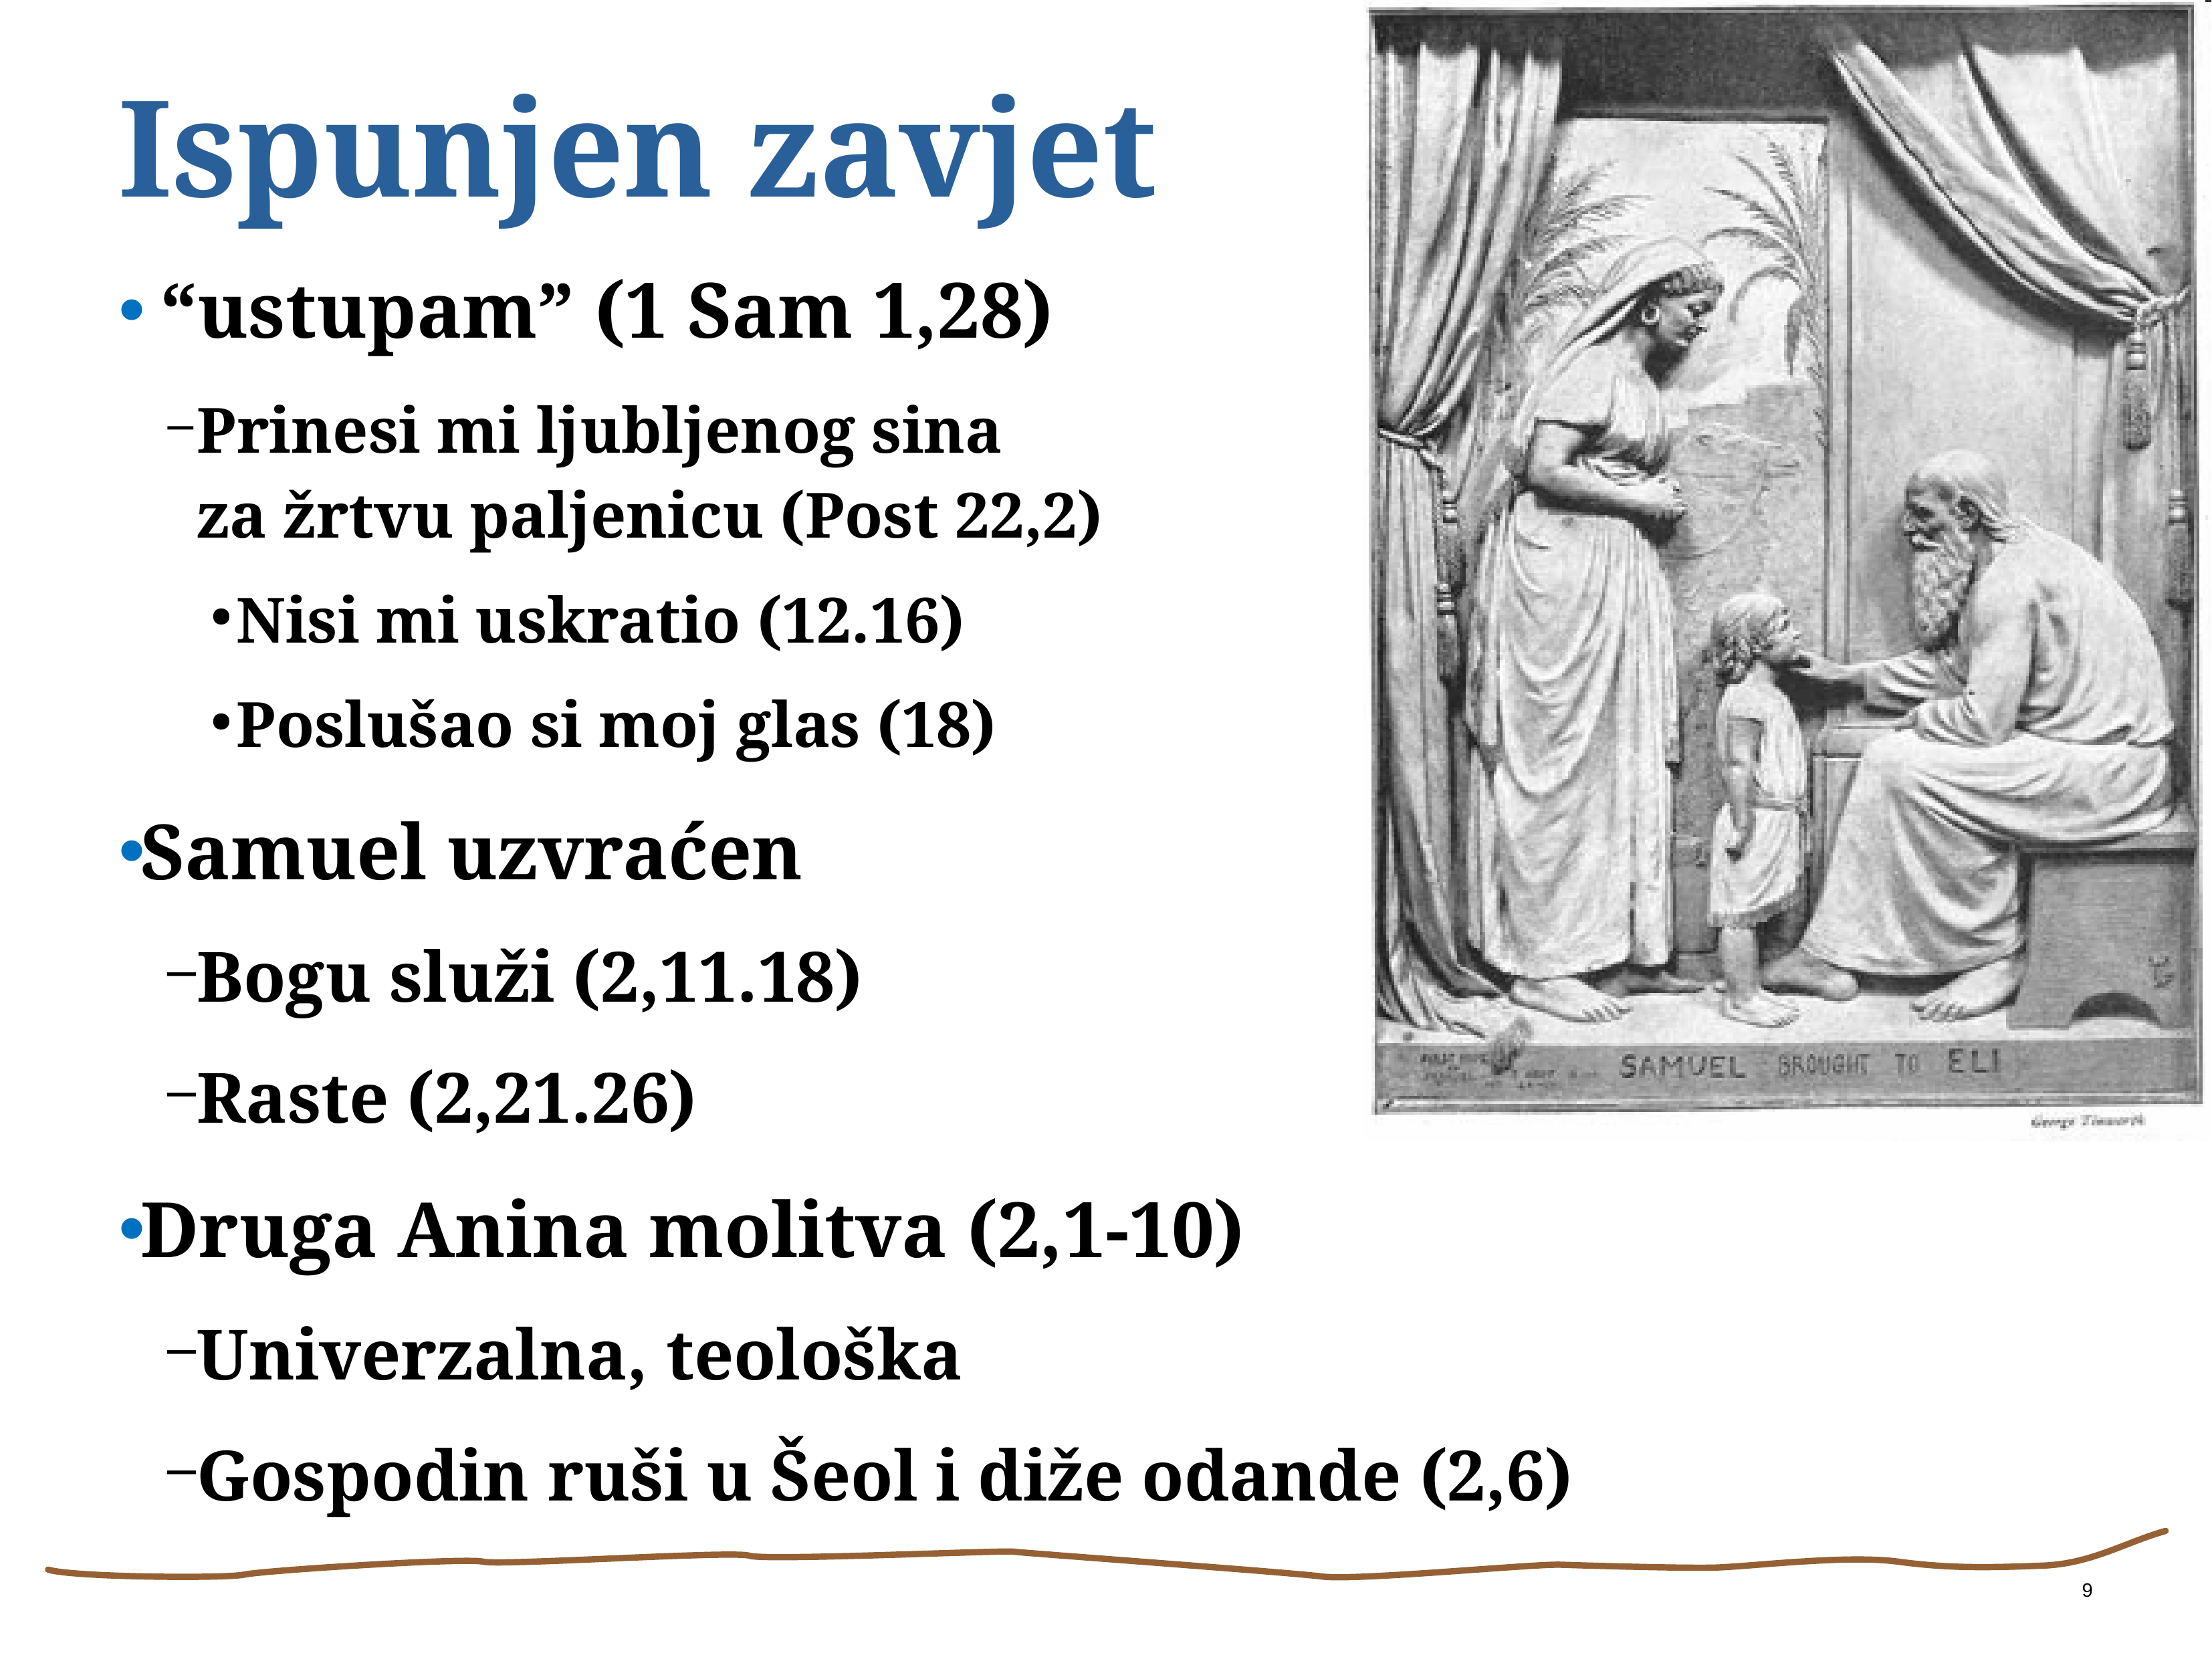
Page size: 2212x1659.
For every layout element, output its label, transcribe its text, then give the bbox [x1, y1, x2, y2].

list “ustupam” (1 Sam 1,28) Prinesi mi ljubljenog sina za žrtvu paljenicu (Post 22,2) Nisi mi uskratio (12.16) Poslušao si moj glas (18) Samuel uzvraćen Bogu služi (2,11.18) Raste (2,21.26) Druga Anina molitva (2,1-10) Univerzalna, teološka Gospodin ruši u Šeol i diže odande (2,6) [118, 256, 2014, 1527]
title Ispunjen zavjet [118, 5, 1363, 256]
picture [1363, 0, 2211, 1141]
